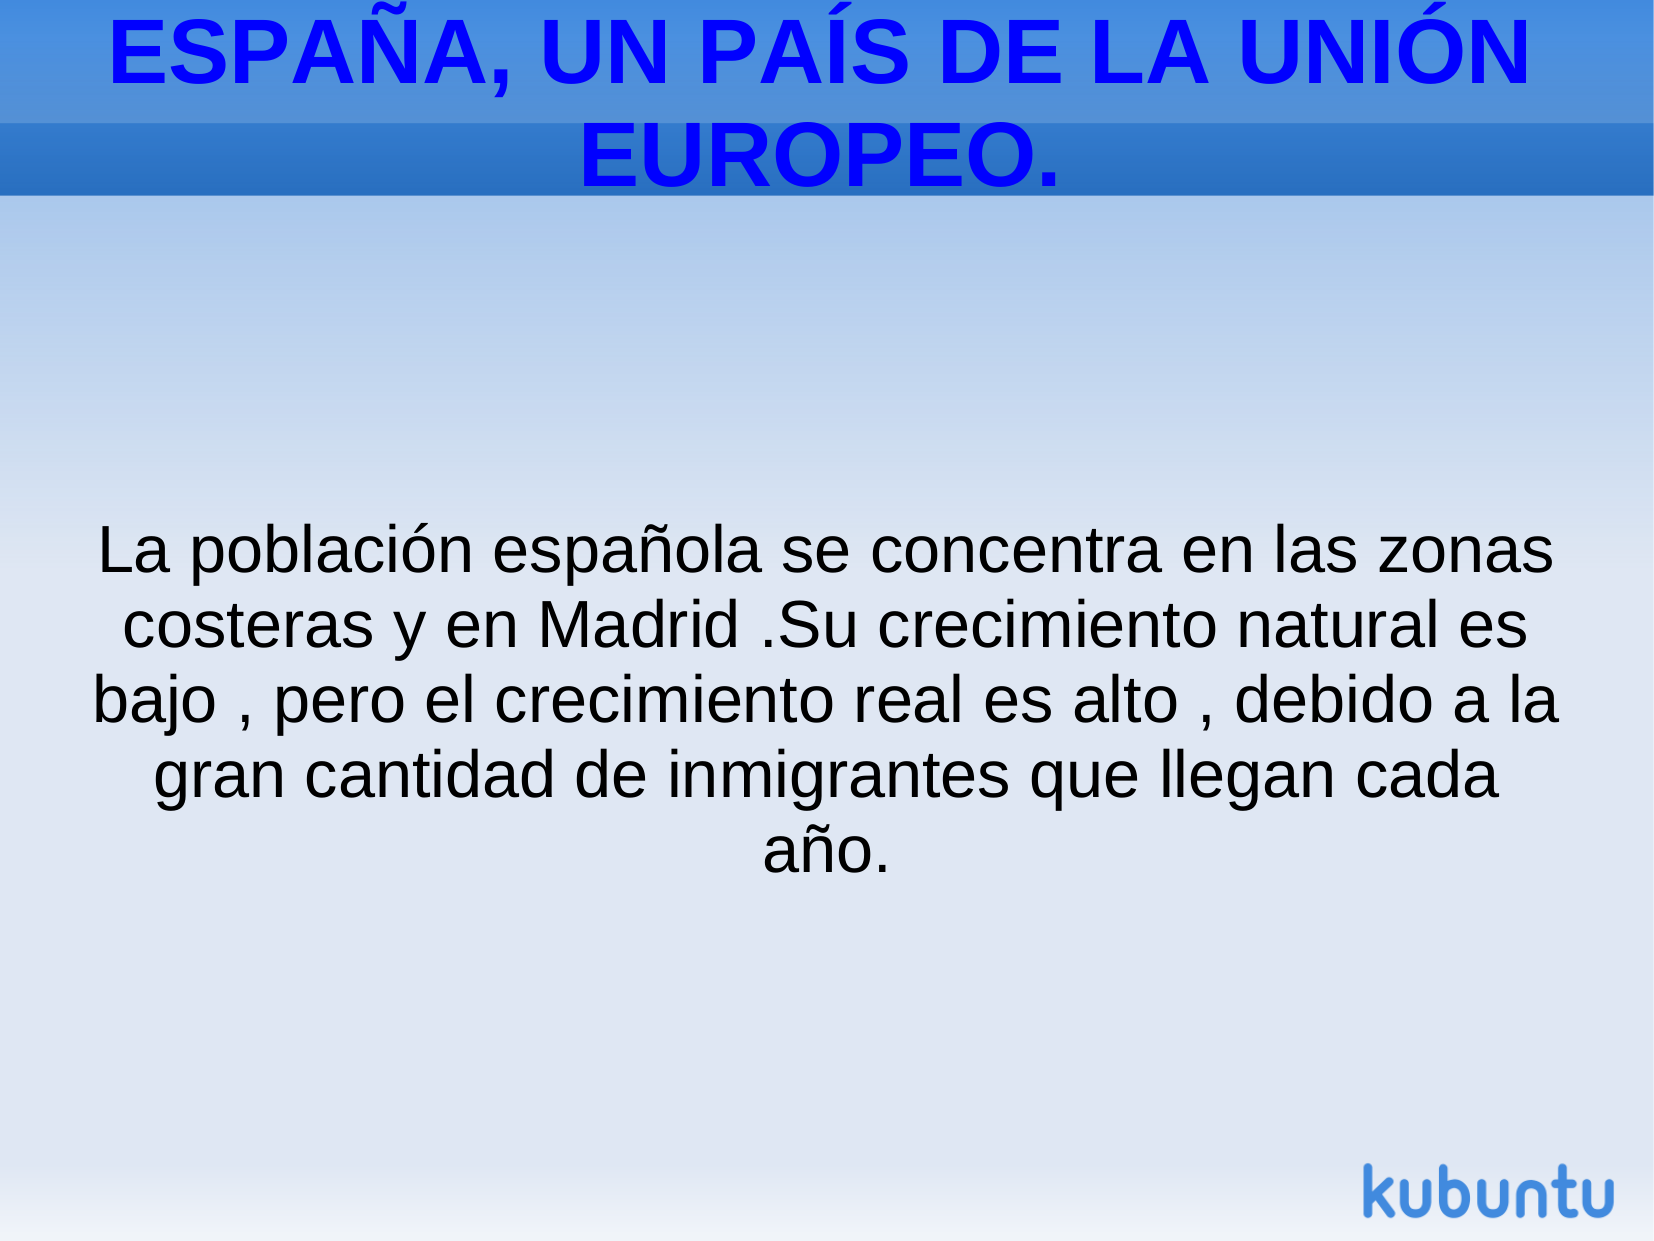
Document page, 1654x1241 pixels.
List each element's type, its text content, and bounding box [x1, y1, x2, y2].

title ESPAÑA, UN PAÍS DE LA UNIÓN EUROPEO. [76, 1, 1565, 207]
picture [0, 0, 1654, 1241]
subtitle La población española se concentra en las zonas costeras y en Madrid .Su crecimiento natural es bajo , pero el crecimiento real es alto , debido a la gran cantidad de inmigrantes que llegan cada año. [82, 297, 1571, 1102]
